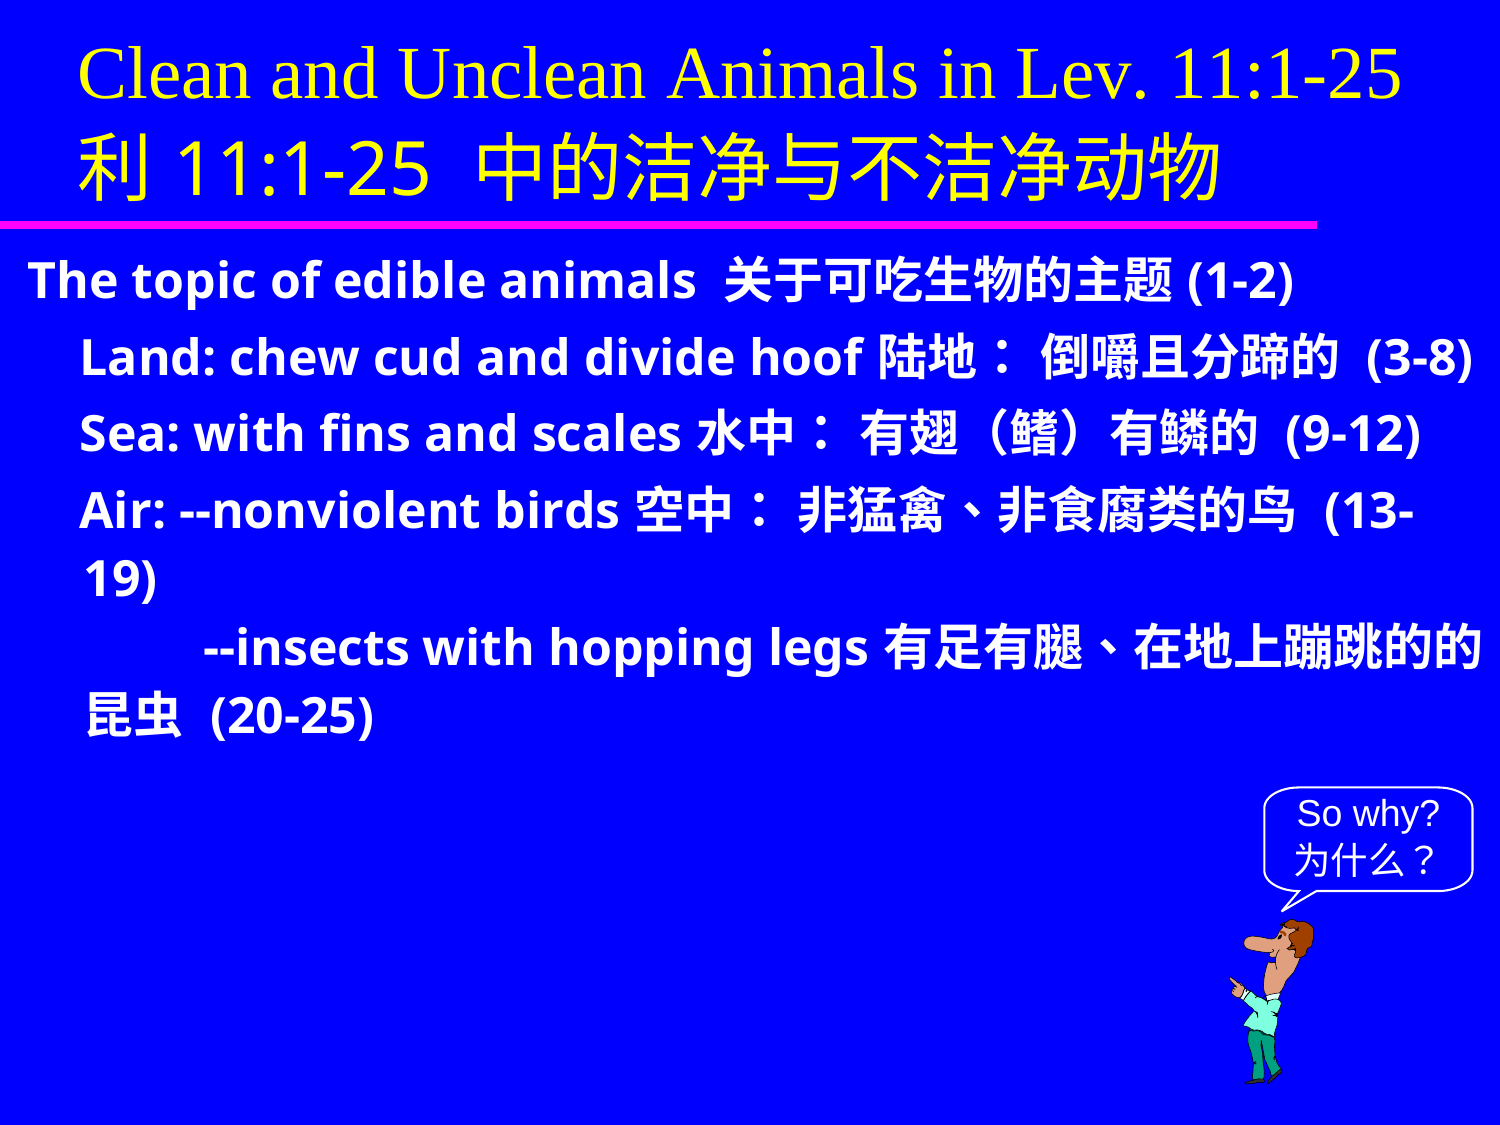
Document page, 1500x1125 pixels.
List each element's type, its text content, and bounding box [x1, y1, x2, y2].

list The topic of edible animals 关于可吃生物的主题(1-2) Land: chew cud and divide hoof陆地： 倒嚼且分蹄的 (3-8) Sea: with fins and scales水中： 有翅（鳍）有鳞的 (9-12) Air: --nonviolent birds空中： 非猛禽、非食腐类的鸟 (13-19) --insects with hopping legs有足有腿、在地上蹦跳的的昆虫 (20-25) [12, 237, 1500, 1111]
title Clean and Unclean Animals in Lev. 11:1-25 利11:1-25 中的洁净与不洁净动物 [62, 0, 1463, 225]
chart [1228, 918, 1315, 1085]
text_box So why? 为什么？ [1264, 787, 1473, 912]
